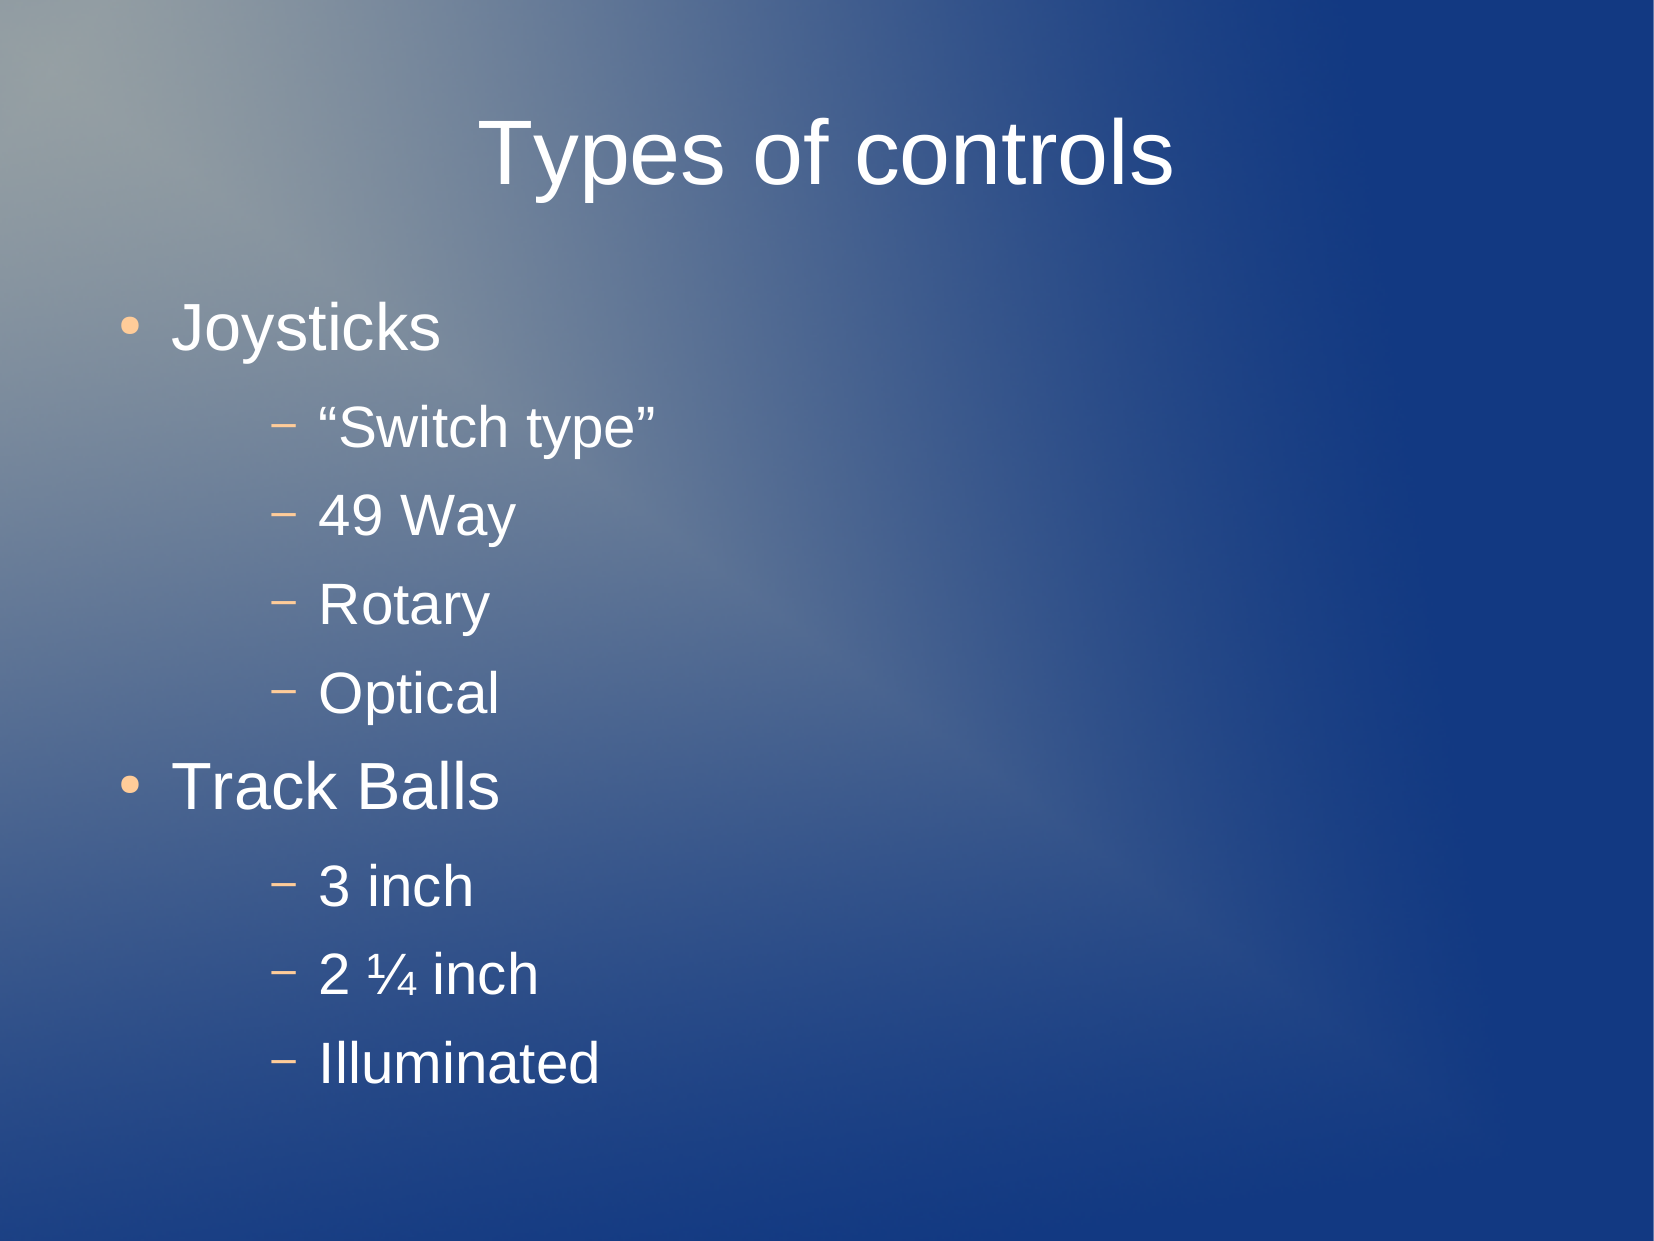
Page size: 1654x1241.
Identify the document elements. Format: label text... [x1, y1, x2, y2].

picture [0, 0, 1654, 1241]
list Joysticks “Switch type” 49 Way Rotary Optical Track Balls 3 inch 2 ¼ inch Illuminated [82, 290, 1571, 1096]
title Types of controls [82, 56, 1571, 250]
